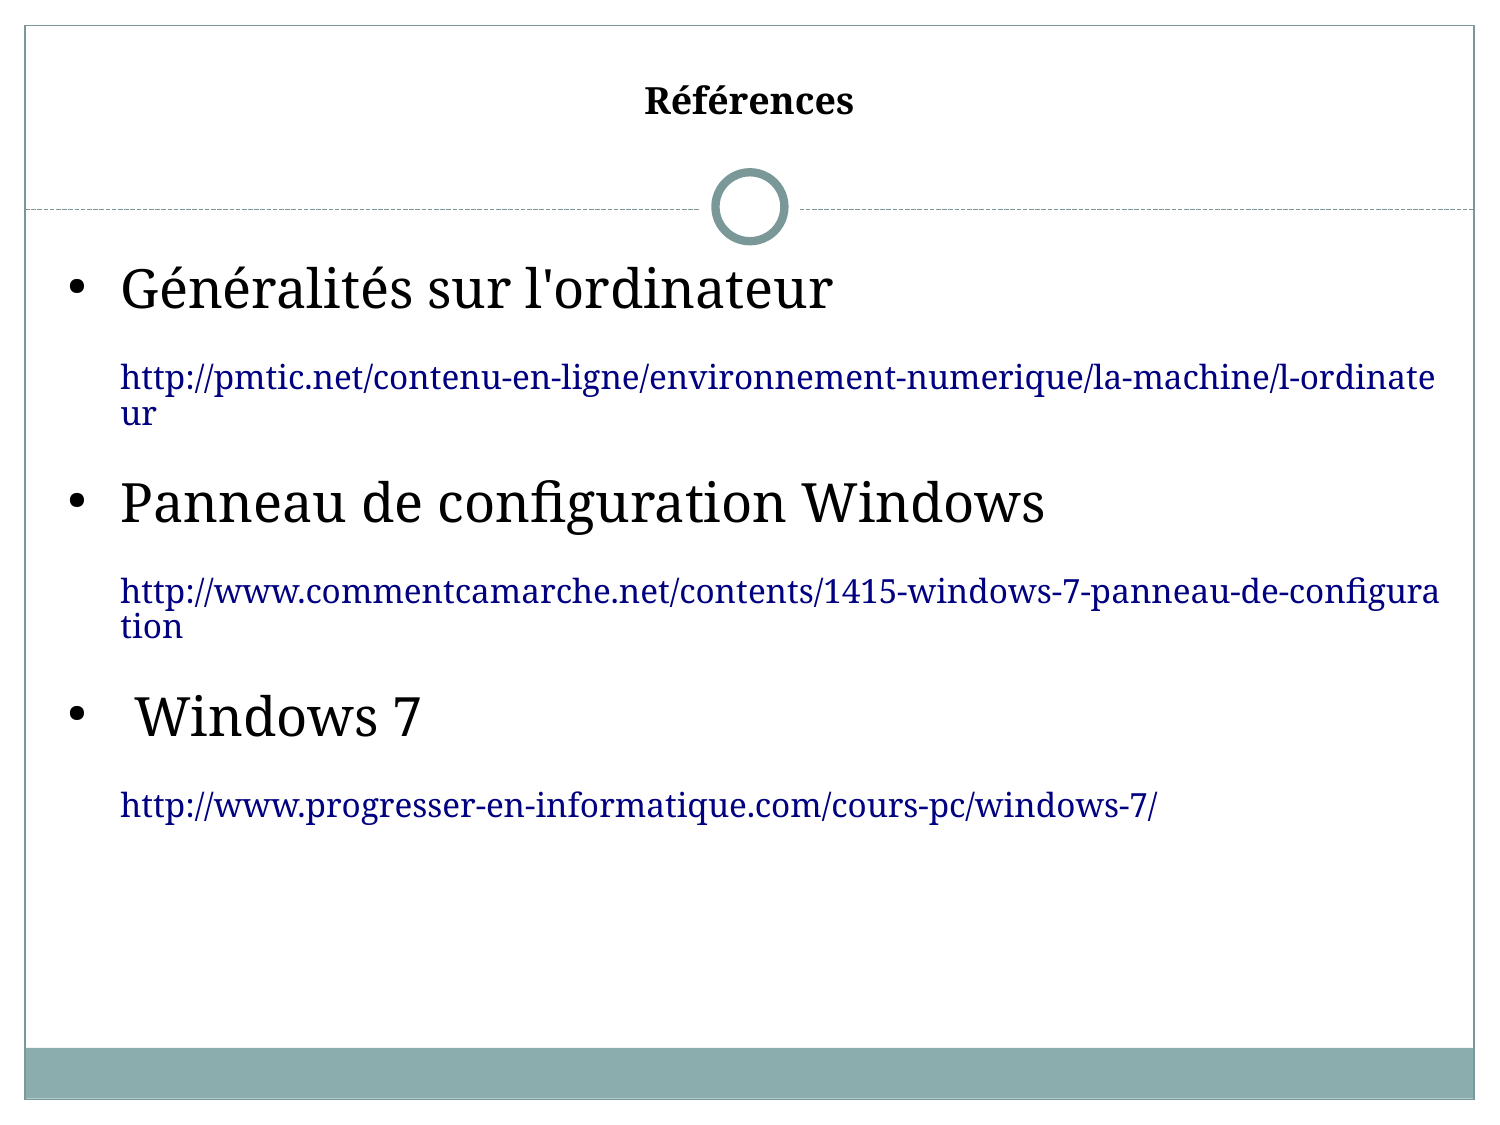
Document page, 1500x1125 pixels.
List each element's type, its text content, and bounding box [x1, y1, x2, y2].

list Généralités sur l'ordinateur http://pmtic.net/contenu-en-ligne/environnement-numerique/la-machine/l-ordinateur Panneau de configuration Windows http://www.commentcamarche.net/contents/1415-windows-7-panneau-de-configuration Windows 7 http://www.progresser-en-informatique.com/cours-pc/windows-7/ [49, 250, 1447, 1001]
title Références [49, 37, 1450, 162]
